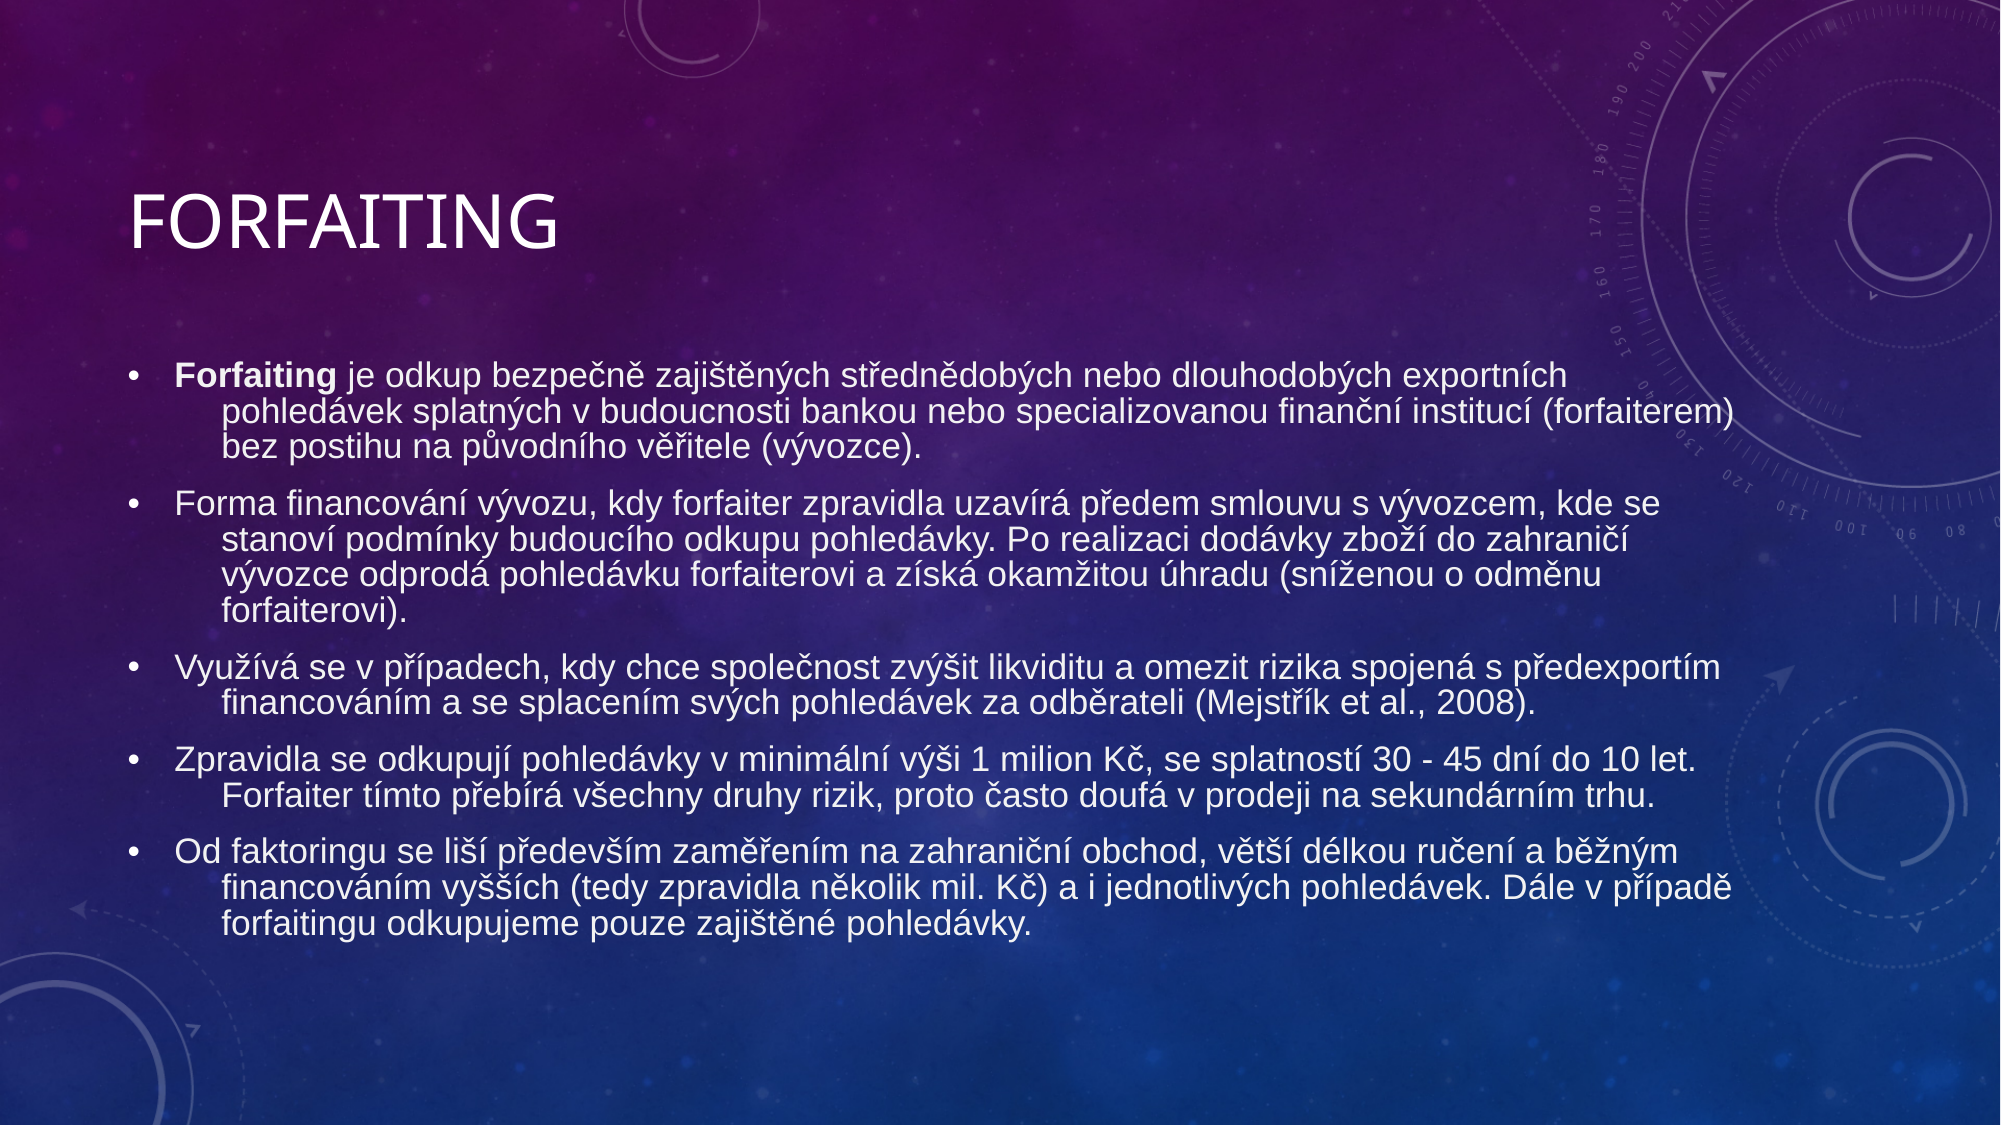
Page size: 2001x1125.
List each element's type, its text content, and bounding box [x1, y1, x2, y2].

list Forfaiting je odkup bezpečně zajištěných střednědobých nebo dlouhodobých exportních pohledávek splatných v budoucnosti bankou nebo specializovanou finanční institucí (forfaiterem) bez postihu na původního věřitele (vývozce). Forma financování vývozu, kdy forfaiter zpravidla uzavírá předem smlouvu s vývozcem, kde se stanoví podmínky budoucího odkupu pohledávky. Po realizaci dodávky zboží do zahraničí vývozce odprodá pohledávku forfaiterovi a získá okamžitou úhradu (sníženou o odměnu forfaiterovi). Využívá se v případech, kdy chce společnost zvýšit likviditu a omezit rizika spojená s předexportím financováním a se splacením svých pohledávek za odběrateli (Mejstřík et al., 2008). Zpravidla se odkupují pohledávky v minimální výši 1 milion Kč, se splatností 30 - 45 dní do 10 let. Forfaiter tímto přebírá všechny druhy rizik, proto často doufá v prodeji na sekundárním trhu. Od faktoringu se liší především zaměřením na zahraniční obchod, větší délkou ručení a běžným financováním vyšších (tedy zpravidla několik mil. Kč) a i jednotlivých pohledávek. Dále v případě forfaitingu odkupujeme pouze zajištěné pohledávky. [112, 351, 1775, 950]
title FORFAITING [112, 99, 1775, 339]
